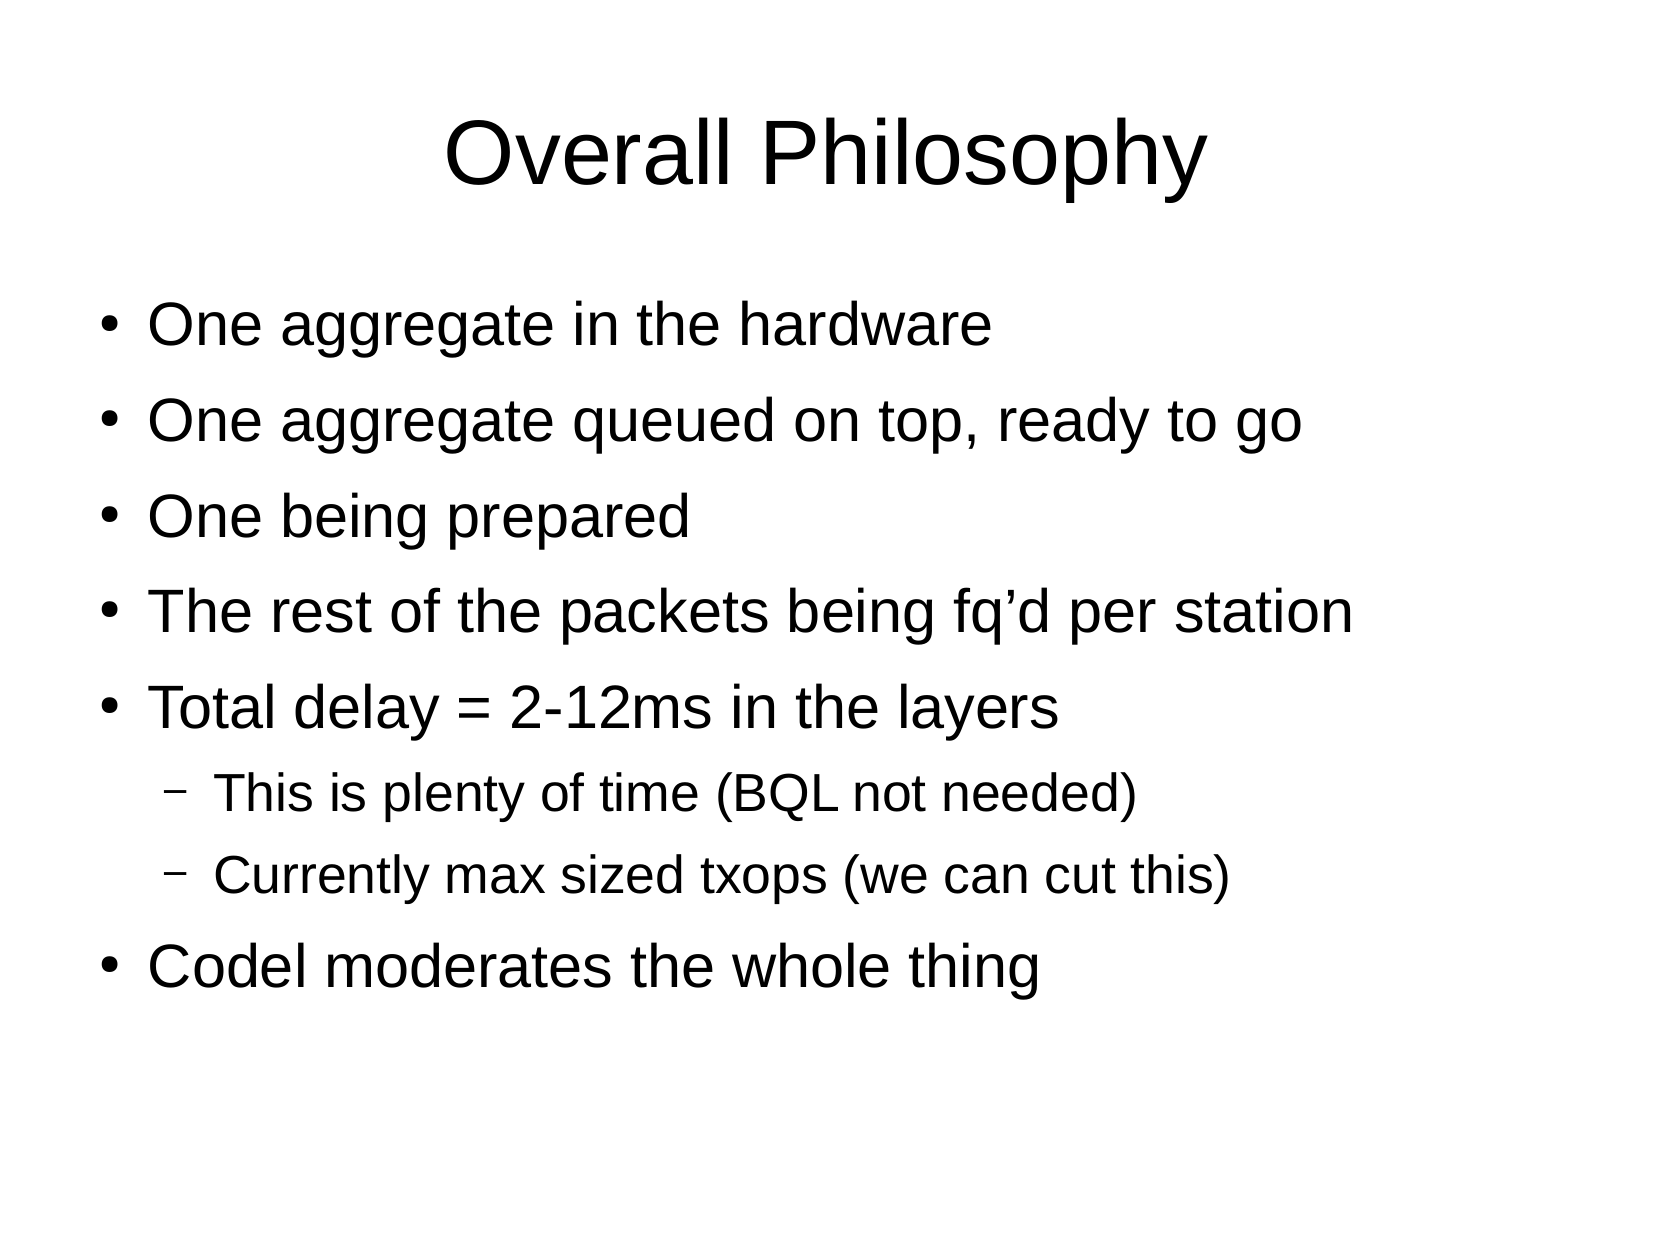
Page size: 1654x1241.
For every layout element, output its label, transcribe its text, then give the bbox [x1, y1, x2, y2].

list One aggregate in the hardware One aggregate queued on top, ready to go One being prepared The rest of the packets being fq’d per station Total delay = 2-12ms in the layers This is plenty of time (BQL not needed) Currently max sized txops (we can cut this) Codel moderates the whole thing [82, 290, 1571, 1010]
title Overall Philosophy [82, 49, 1571, 257]
